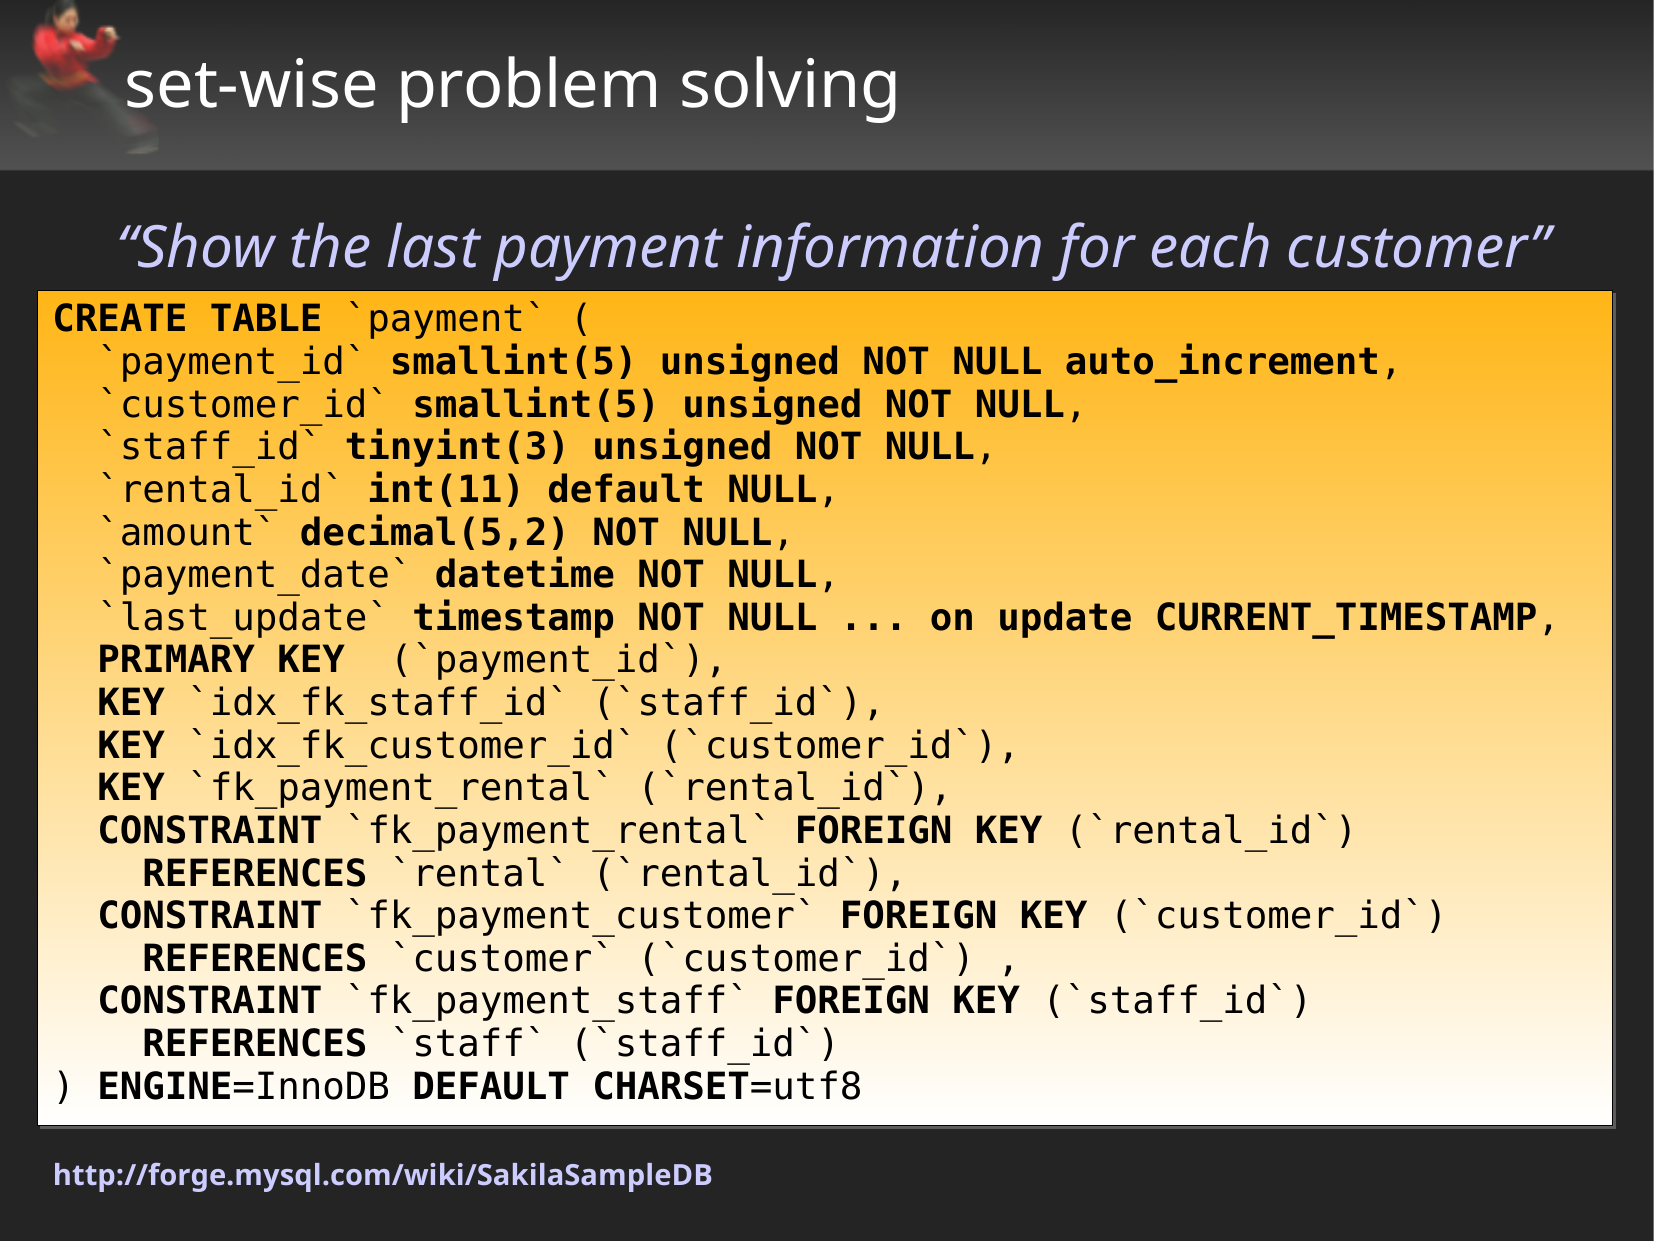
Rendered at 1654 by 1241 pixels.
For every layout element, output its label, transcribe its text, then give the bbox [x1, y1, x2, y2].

list “Show the last payment information for each customer” [37, 205, 1613, 290]
text_box http://forge.mysql.com/wiki/SakilaSampleDB [38, 1146, 867, 1196]
title set-wise problem solving [124, 39, 1625, 125]
text_box CREATE TABLE `payment` ( `payment_id` smallint(5) unsigned NOT NULL auto_increment, `customer_id` smallint(5) unsigned NOT NULL, `staff_id` tinyint(3) unsigned NOT NULL, `rental_id` int(11) default NULL, `amount` decimal(5,2) NOT NULL, `payment_date` datetime NOT NULL, `last_update` timestamp NOT NULL ... on update CURRENT_TIMESTAMP, PRIMARY KEY (`payment_id`), KEY `idx_fk_staff_id` (`staff_id`), KEY `idx_fk_customer_id` (`customer_id`), KEY `fk_payment_rental` (`rental_id`), CONSTRAINT `fk_payment_rental` FOREIGN KEY (`rental_id`) REFERENCES `rental` (`rental_id`), CONSTRAINT `fk_payment_customer` FOREIGN KEY (`customer_id`) REFERENCES `customer` (`customer_id`) , CONSTRAINT `fk_payment_staff` FOREIGN KEY (`staff_id`) REFERENCES `staff` (`staff_id`) ) ENGINE=InnoDB DEFAULT CHARSET=utf8 [37, 290, 1613, 1126]
picture [0, 0, 1654, 1241]
